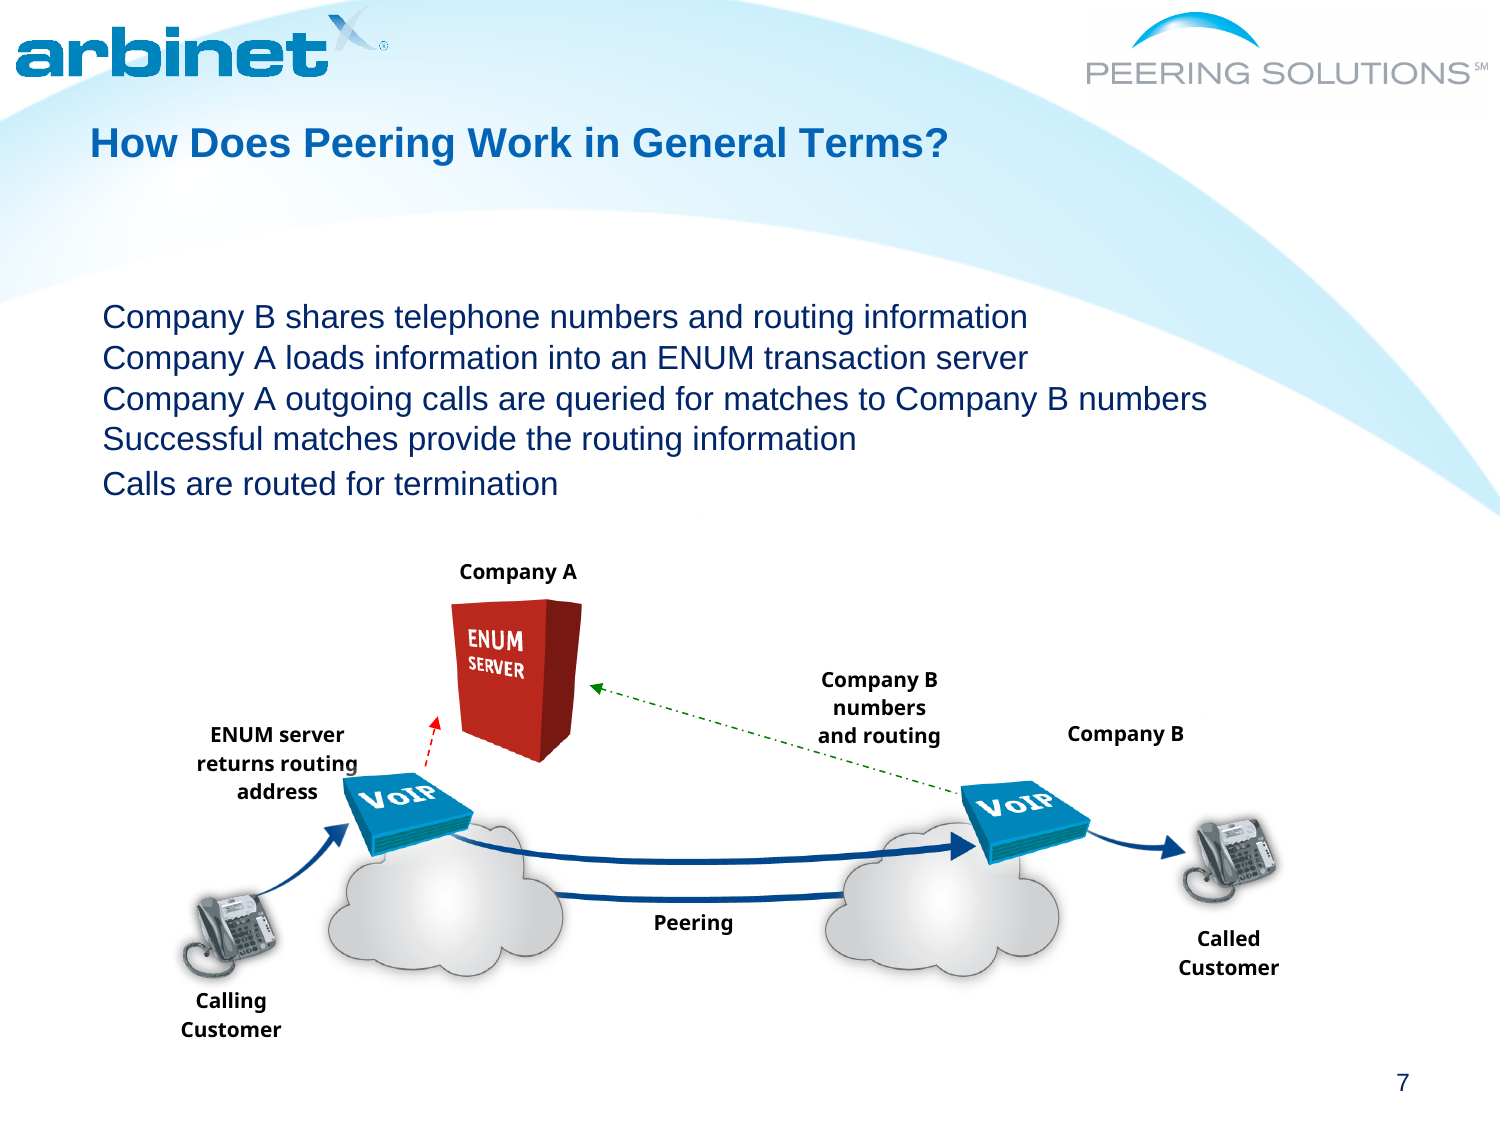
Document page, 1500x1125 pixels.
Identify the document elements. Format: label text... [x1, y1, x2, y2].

text_box Calling Customer [165, 978, 297, 1051]
text_box Called Customer [1163, 916, 1295, 989]
text_box Peering [562, 900, 825, 944]
text_box ENUM server returns routing address [181, 712, 374, 814]
text_box Company A [444, 549, 592, 594]
text_box Company B numbers and routing [803, 657, 957, 758]
title How Does Peering Work in General Terms? [75, 112, 1426, 178]
picture [0, 0, 1500, 1125]
list Company B shares telephone numbers and routing information Company A loads information into an ENUM transaction server Company A outgoing calls are queried for matches to Company B numbers Successful matches provide the routing information Calls are routed for termination [87, 287, 1388, 550]
text_box Company B [1052, 711, 1200, 756]
